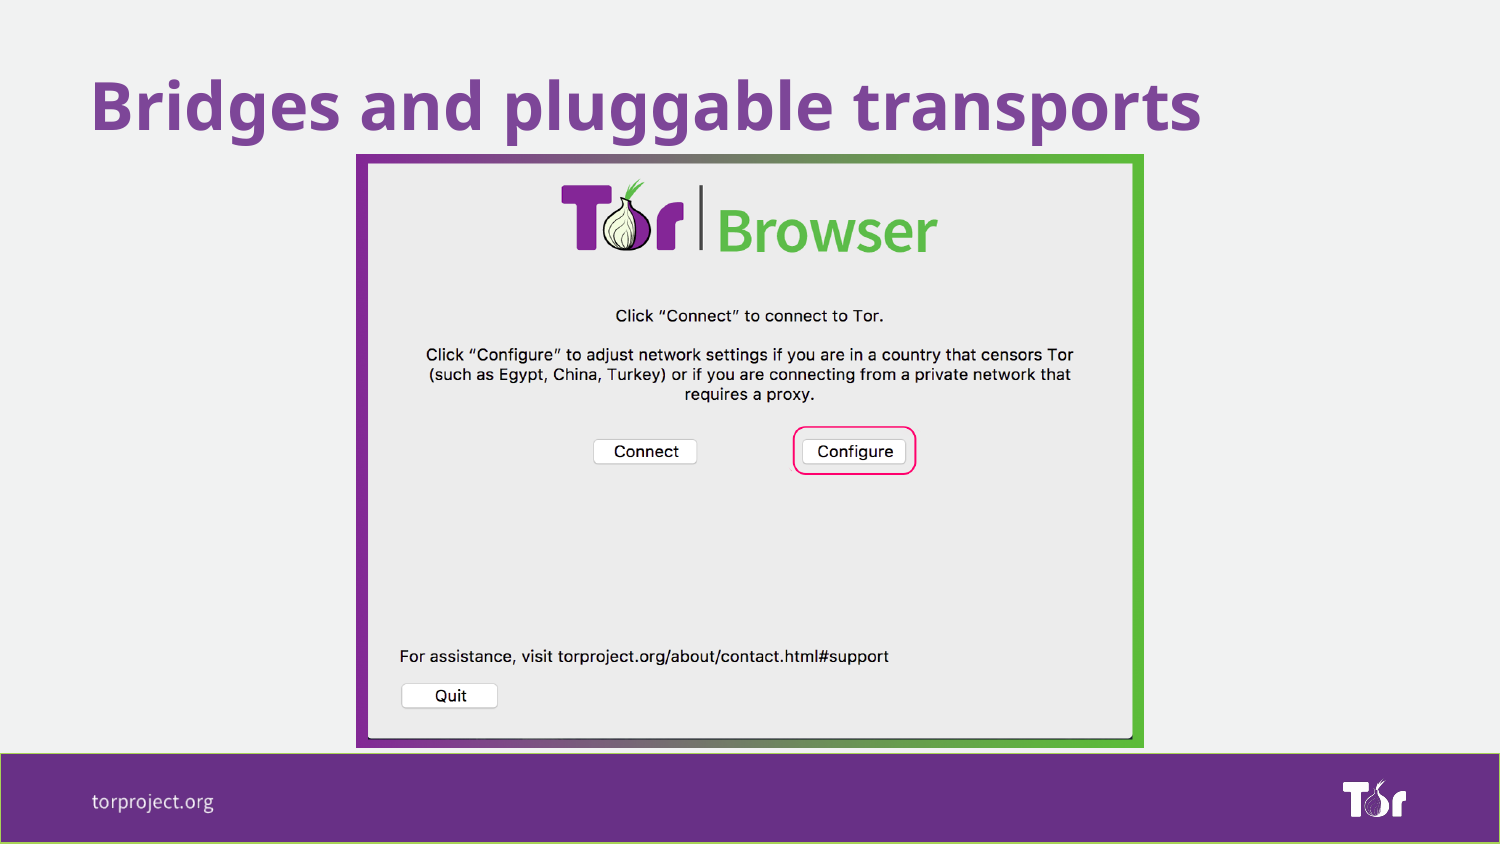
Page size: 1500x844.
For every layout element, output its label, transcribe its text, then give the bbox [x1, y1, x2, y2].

text_box Bridges and pluggable transports [75, 33, 1425, 174]
picture [75, 780, 604, 821]
picture [1343, 778, 1406, 817]
picture [356, 154, 1144, 748]
